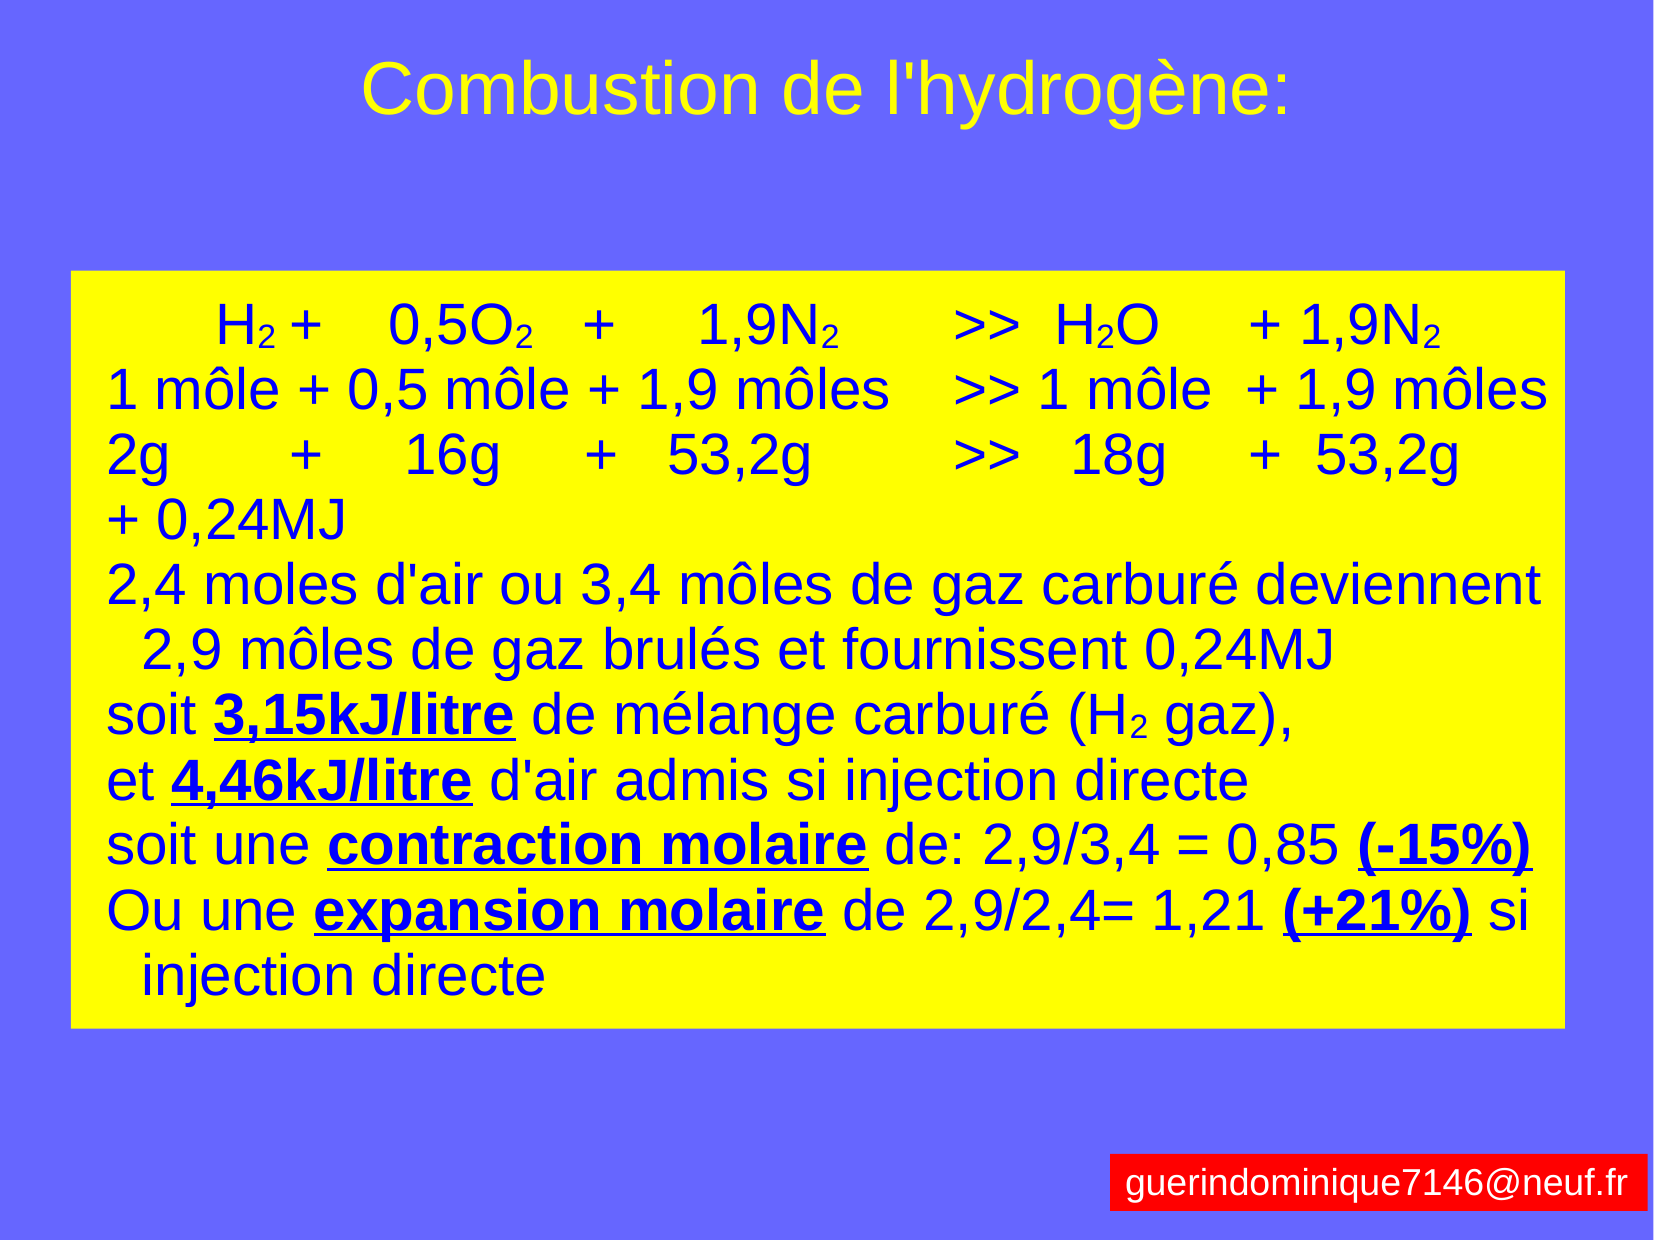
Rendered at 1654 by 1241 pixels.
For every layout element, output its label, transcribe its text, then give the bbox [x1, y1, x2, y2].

text_box H2 + 0,5O2 + 1,9N2 >> H2O + 1,9N2 1 môle + 0,5 môle + 1,9 môles >> 1 môle + 1,9 môles 2g + 16g + 53,2g >> 18g + 53,2g + 0,24MJ 2,4 moles d'air ou 3,4 môles de gaz carburé deviennent 2,9 môles de gaz brulés et fournissent 0,24MJ soit 3,15kJ/litre de mélange carburé (H2 gaz), et 4,46kJ/litre d'air admis si injection directe soit une contraction molaire de: 2,9/3,4 = 0,85 (-15%) Ou une expansion molaire de 2,9/2,4= 1,21 (+21%) si injection directe [70, 270, 1565, 1029]
text_box guerindominique7146@neuf.fr [1110, 1153, 1648, 1211]
title Combustion de l'hydrogène: [29, 29, 1625, 148]
